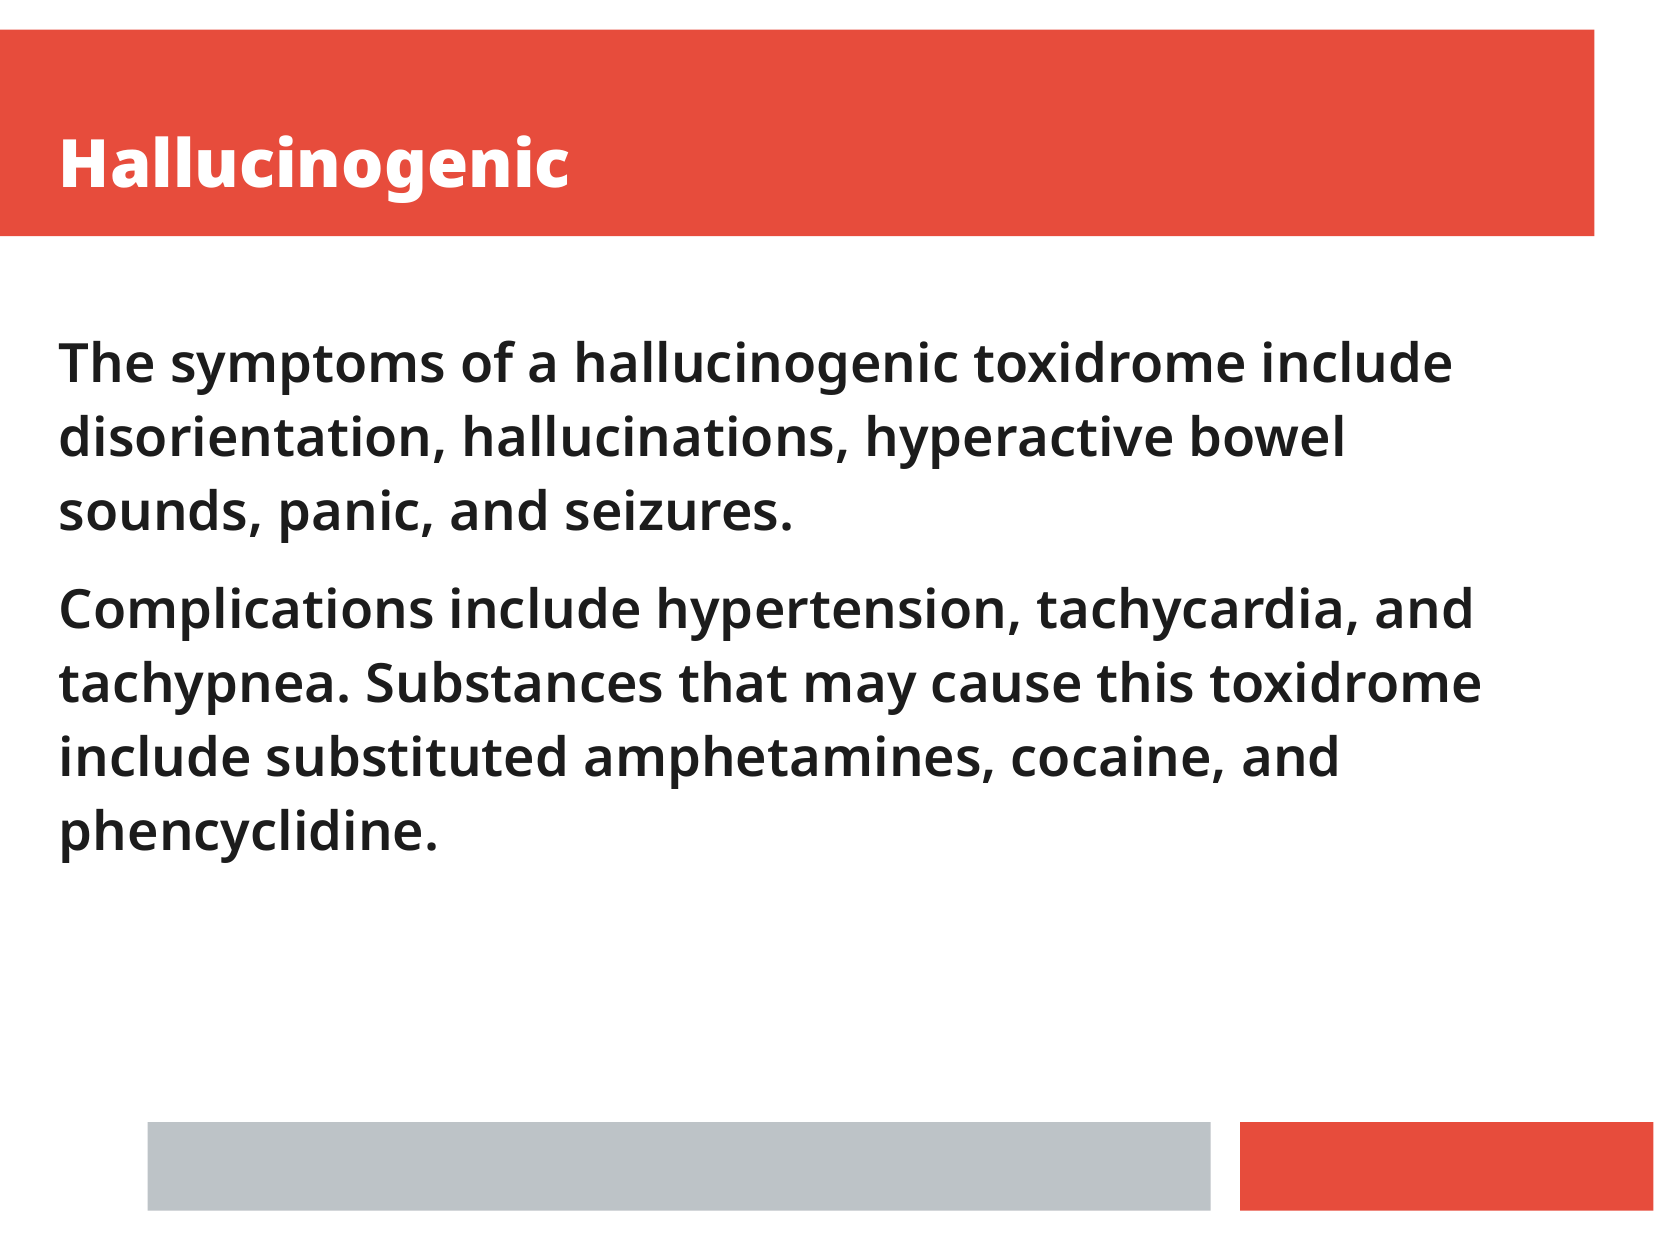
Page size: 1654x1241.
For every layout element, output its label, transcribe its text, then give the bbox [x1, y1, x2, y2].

title Hallucinogenic [59, 59, 1595, 207]
list The symptoms of a hallucinogenic toxidrome include disorientation, hallucinations, hyperactive bowel sounds, panic, and seizures. Complications include hypertension, tachycardia, and tachypnea. Substances that may cause this toxidrome include substituted amphetamines, cocaine, and phencyclidine. [59, 324, 1565, 1093]
